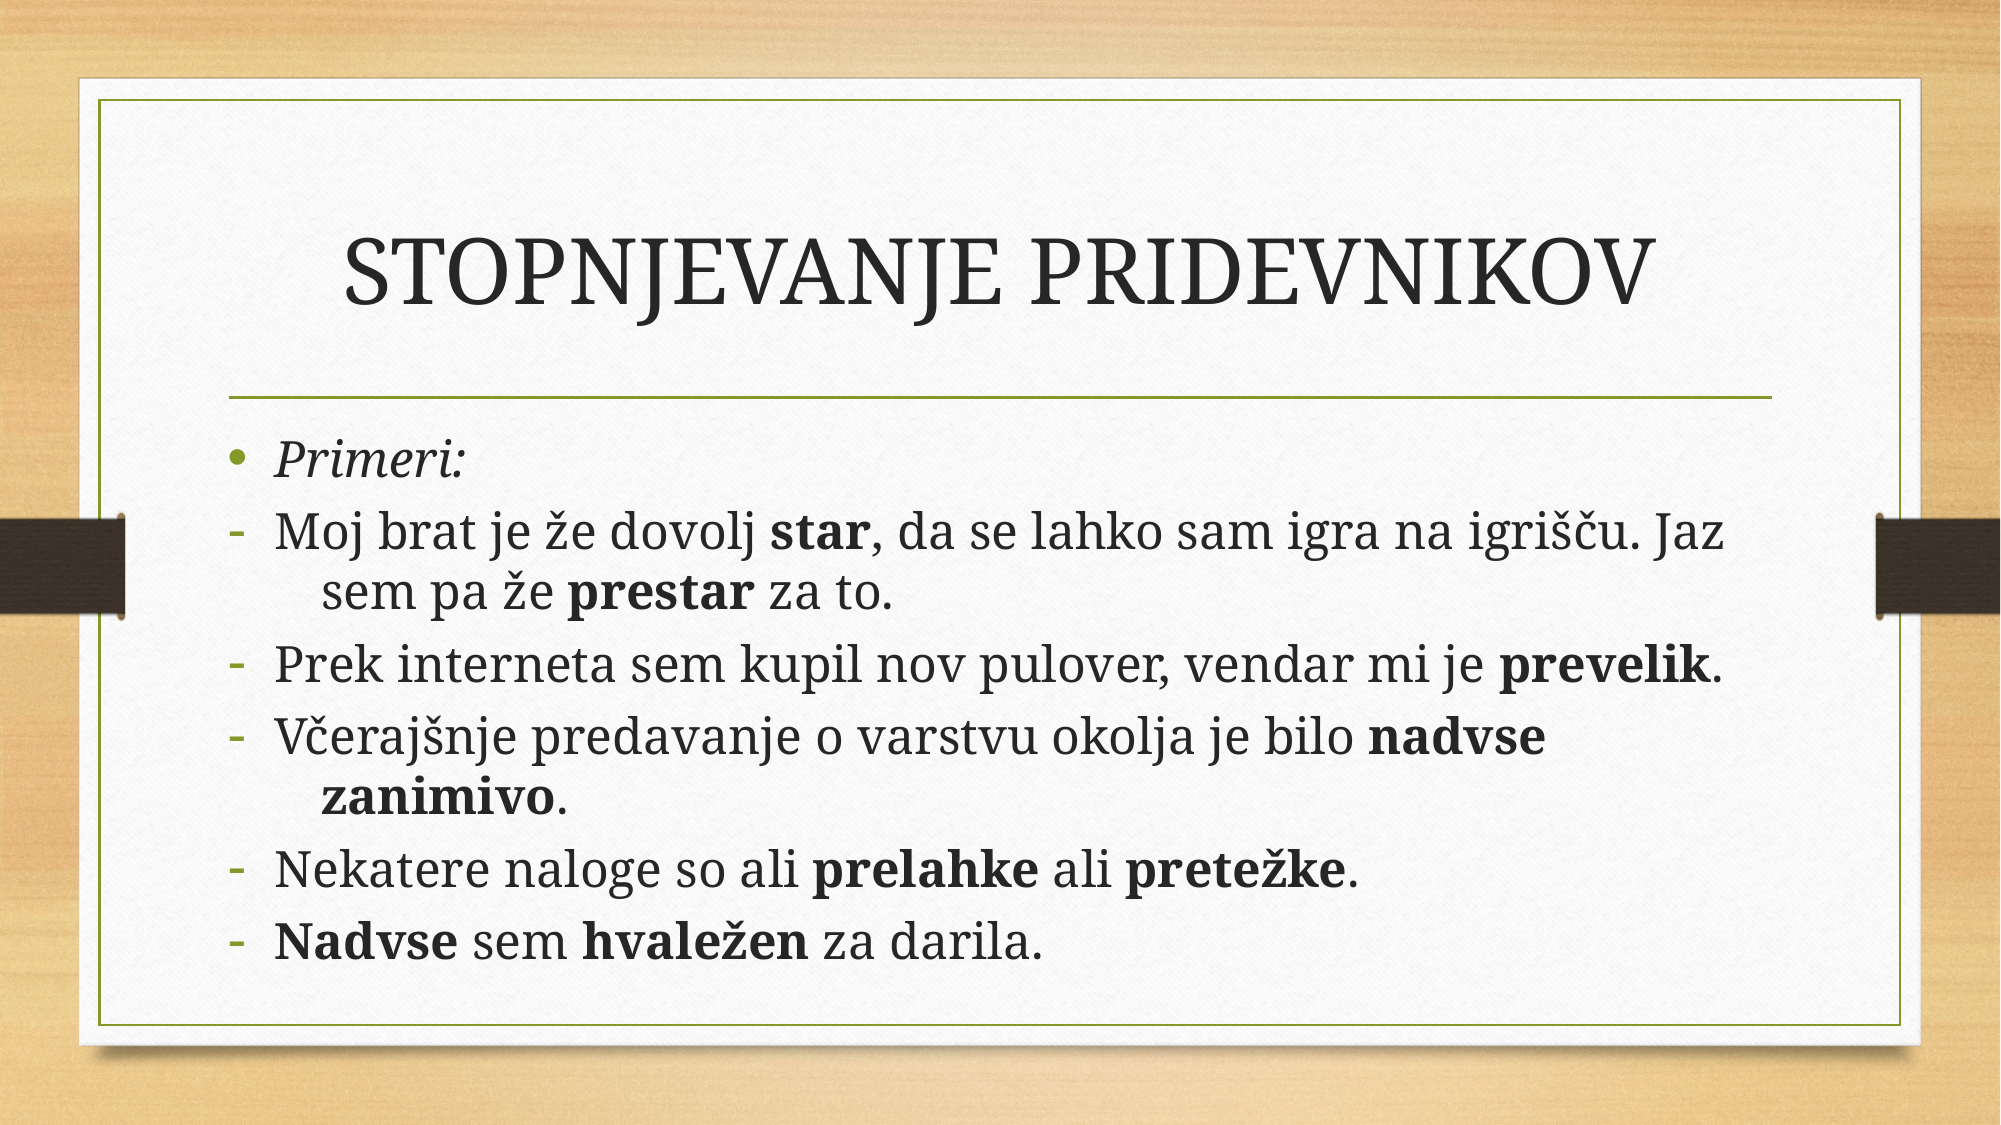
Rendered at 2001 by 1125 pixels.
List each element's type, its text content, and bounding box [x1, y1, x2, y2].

list Primeri: Moj brat je že dovolj star, da se lahko sam igra na igrišču. Jaz sem pa že prestar za to. Prek interneta sem kupil nov pulover, vendar mi je prevelik. Včerajšnje predavanje o varstvu okolja je bilo nadvse zanimivo. Nekatere naloge so ali prelahke ali pretežke. Nadvse sem hvaležen za darila. [212, 419, 1788, 1044]
title STOPNJEVANJE PRIDEVNIKOV [212, 161, 1788, 376]
